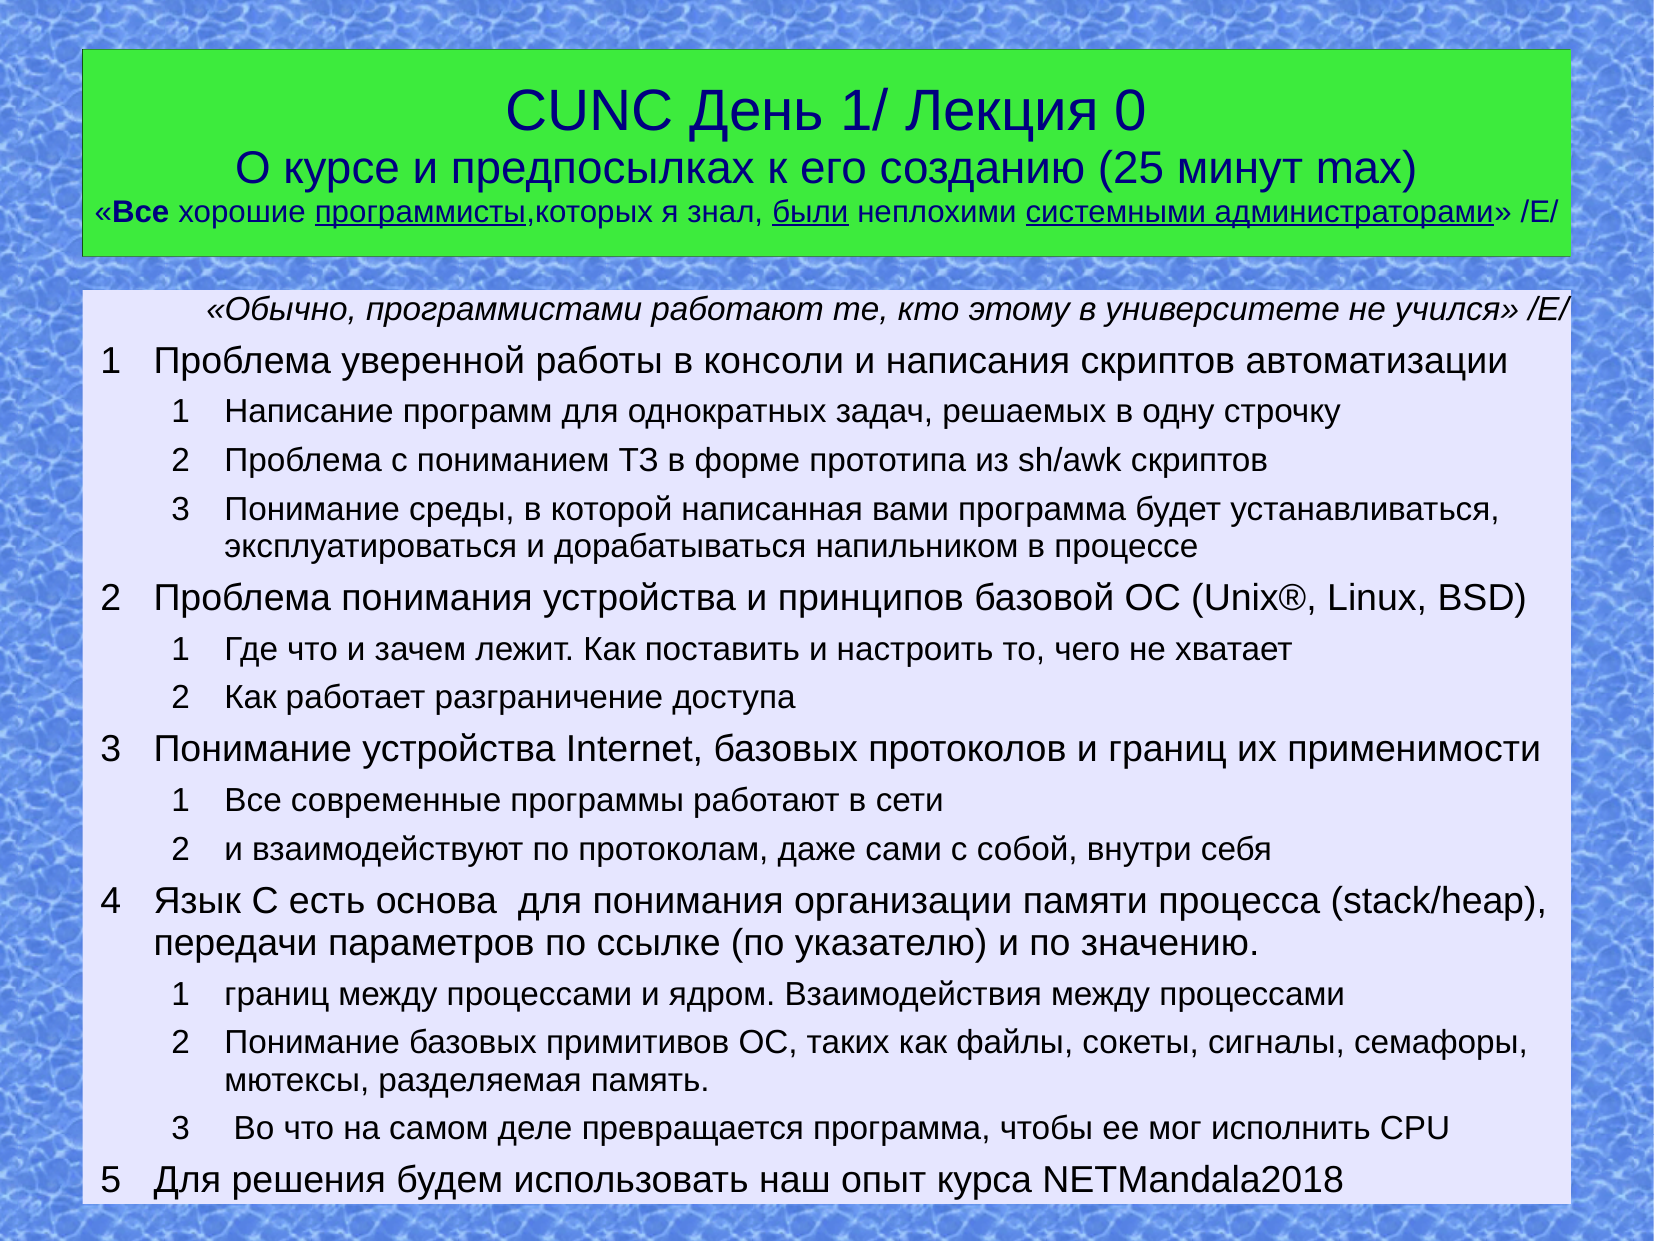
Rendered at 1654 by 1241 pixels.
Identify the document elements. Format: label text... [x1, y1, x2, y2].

title CUNC День 1/ Лекция 0 О курсе и предпосылках к его созданию (25 минут max) «Все хорошие программисты,которых я знал, были неплохими системными администраторами» /E/ [82, 49, 1571, 257]
list «Обычно, программистами работают те, кто этому в университете не учился» /E/ Проблема уверенной работы в консоли и написания скриптов автоматизации Написание программ для однократных задач, решаемых в одну строчку Проблема с пониманием ТЗ в форме прототипа из sh/awk скриптов Понимание среды, в которой написанная вами программа будет устанавливаться, эксплуатироваться и дорабатываться напильником в процессе Проблема понимания устройства и принципов базовой ОС (Unix®, Linux, BSD) Где что и зачем лежит. Как поставить и настроить то, чего не хватает Как работает разграничение доступа Понимание устройства Internet, базовых протоколов и границ их применимости Все современные программы работают в сети и взаимодействуют по протоколам, даже сами с собой, внутри себя Язык С есть основа для понимания организации памяти процесса (stack/heap), передачи параметров по ссылке (по указателю) и по значению. границ между процессами и ядром. Взаимодействия между процессами Понимание базовых примитивов ОС, таких как файлы, сокеты, сигналы, семафоры, мютексы, разделяемая память. Во что на самом деле превращается программа, чтобы ее мог исполнить CPU Для решения будем использовать наш опыт курса NETMandala2018 [82, 290, 1571, 1204]
picture [0, 0, 1654, 1241]
